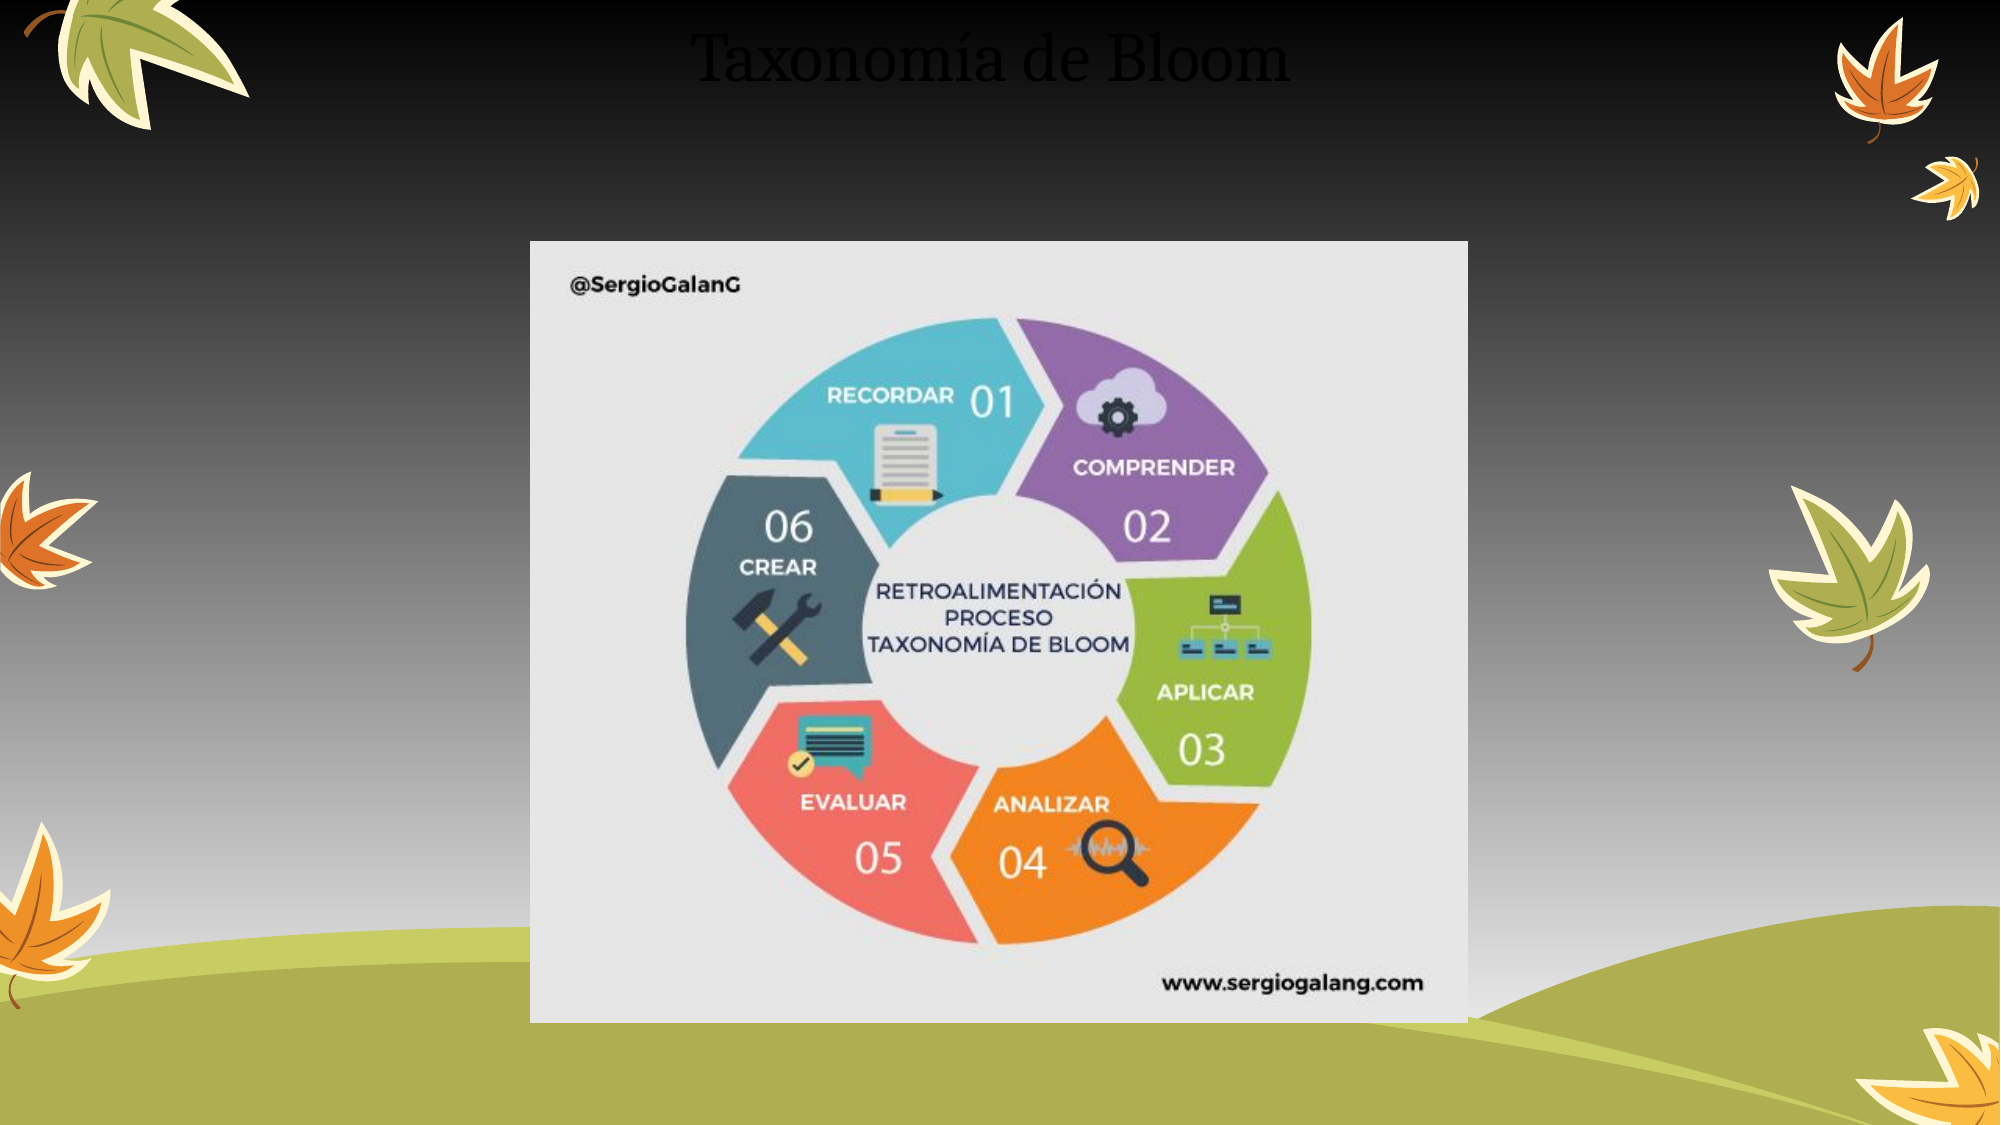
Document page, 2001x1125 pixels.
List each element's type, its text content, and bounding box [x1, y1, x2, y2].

picture [530, 241, 1468, 1023]
title Taxonomía de Bloom [249, 12, 1749, 216]
